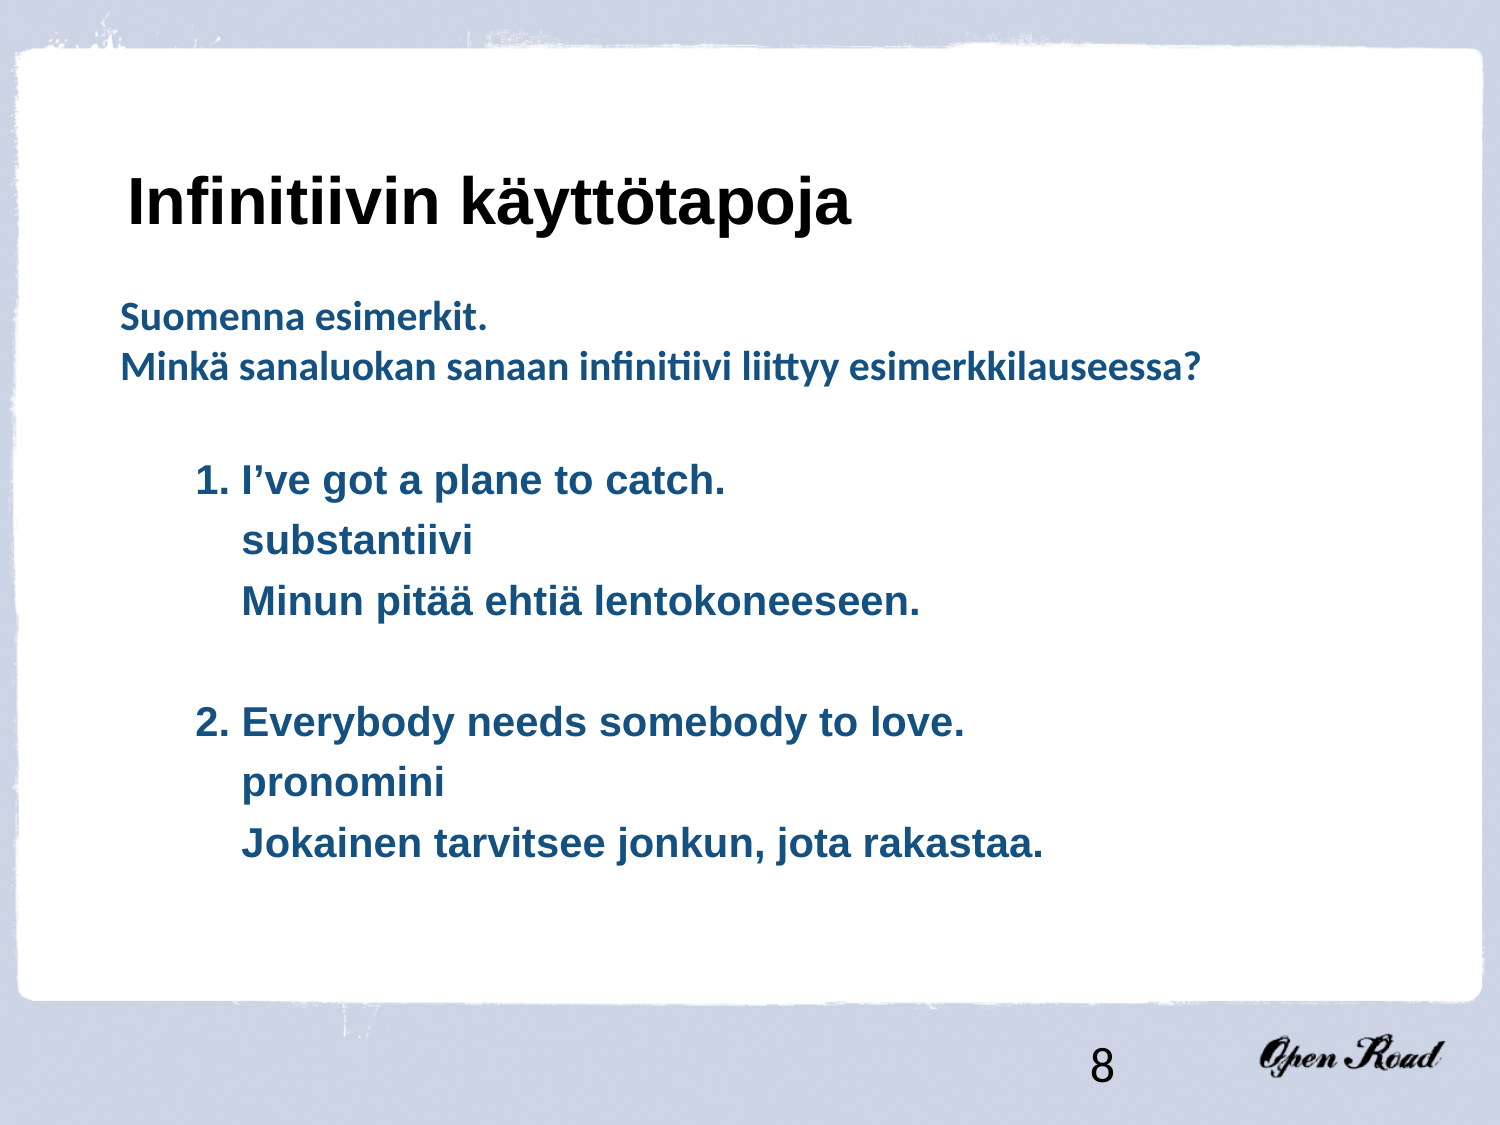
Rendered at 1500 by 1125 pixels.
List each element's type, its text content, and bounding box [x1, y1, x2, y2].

list 1. I’ve got a plane to catch. substantiivi Minun pitää ehtiä lentokoneeseen. 2. Everybody needs somebody to love. pronomini Jokainen tarvitsee jonkun, jota rakastaa. [105, 445, 1358, 950]
text_box Suomenna esimerkit. Minkä sanaluokan sanaan infinitiivi liittyy esimerkkilauseessa? [105, 281, 1384, 397]
title Infinitiivin käyttötapoja [112, 113, 1388, 282]
